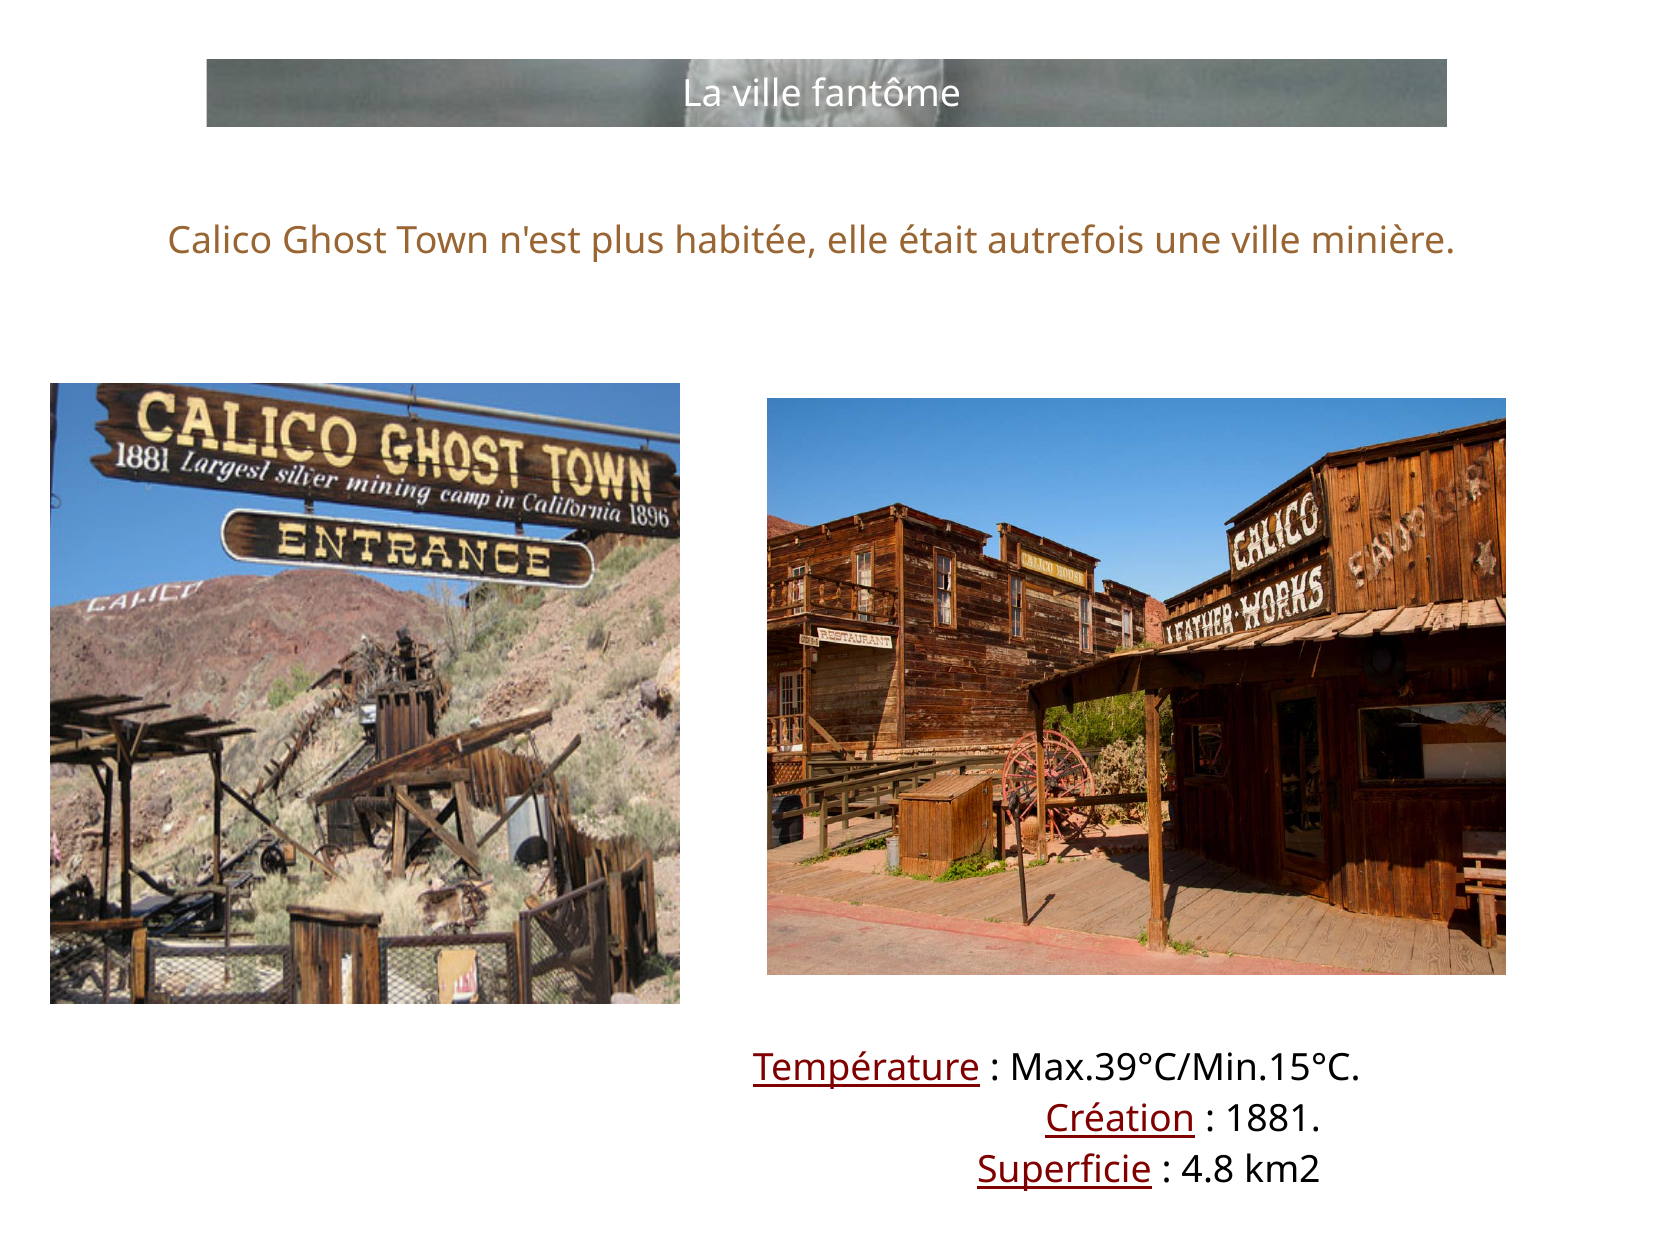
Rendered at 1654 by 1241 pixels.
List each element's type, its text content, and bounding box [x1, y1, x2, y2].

text_box Température : Max.39°C/Min.15°C. Création : 1881. Superficie : 4.8 km2 [738, 1033, 1654, 1241]
picture [50, 383, 680, 1004]
picture [767, 398, 1506, 975]
text_box Calico Ghost Town n'est plus habitée, elle était autrefois une ville minière. [59, 206, 1565, 275]
text_box La ville fantôme [206, 59, 1447, 127]
